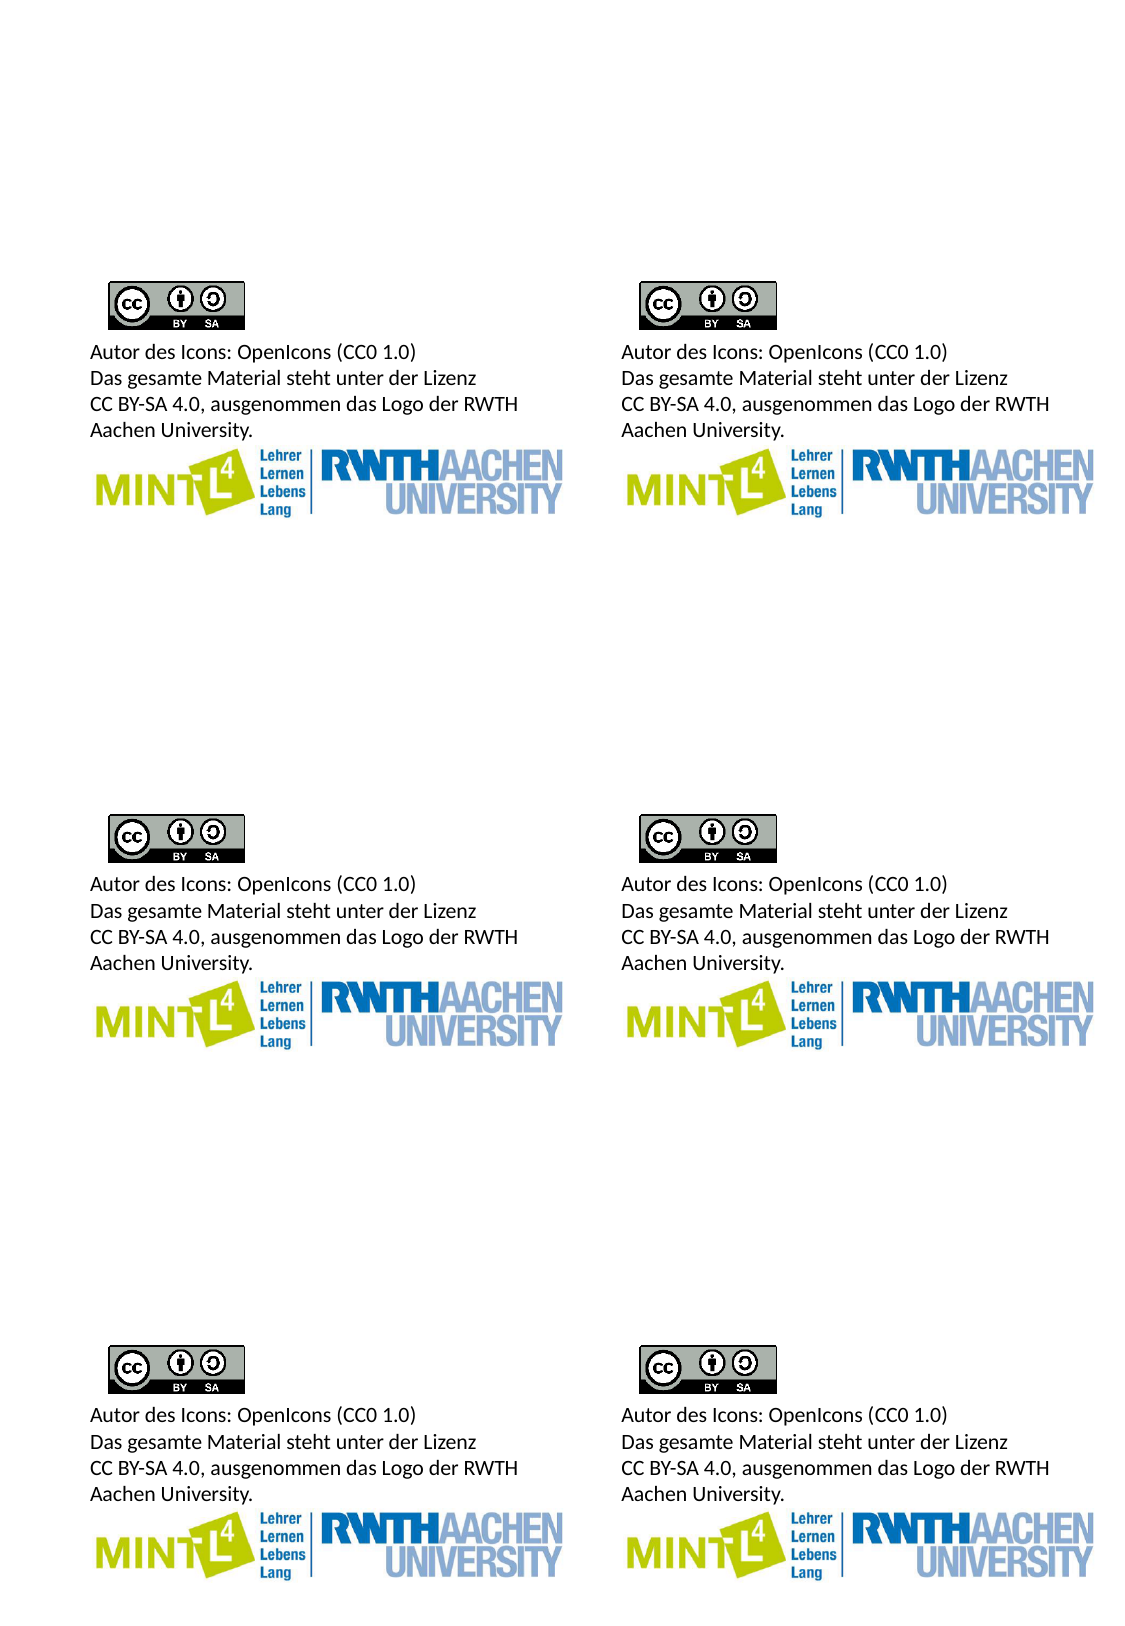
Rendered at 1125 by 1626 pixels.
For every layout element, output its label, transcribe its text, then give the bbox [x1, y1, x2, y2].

picture [92, 977, 564, 1052]
picture [108, 281, 245, 330]
picture [639, 814, 777, 863]
text_box Autor des Icons: OpenIcons (CC0 1.0) Das gesamte Material steht unter der Lizenz CC BY-SA 4.0, ausgenommen das Logo der RWTH Aachen University. [606, 862, 1125, 984]
text_box Autor des Icons: OpenIcons (CC0 1.0) Das gesamte Material steht unter der Lizenz CC BY-SA 4.0, ausgenommen das Logo der RWTH Aachen University. [606, 1393, 1125, 1515]
picture [623, 977, 1095, 1052]
text_box Autor des Icons: OpenIcons (CC0 1.0) Das gesamte Material steht unter der Lizenz CC BY-SA 4.0, ausgenommen das Logo der RWTH Aachen University. [606, 330, 1125, 452]
text_box Autor des Icons: OpenIcons (CC0 1.0) Das gesamte Material steht unter der Lizenz CC BY-SA 4.0, ausgenommen das Logo der RWTH Aachen University. [75, 862, 594, 984]
picture [92, 445, 564, 520]
picture [92, 1508, 564, 1583]
picture [623, 445, 1095, 520]
picture [639, 281, 777, 330]
picture [623, 1508, 1095, 1583]
picture [639, 1345, 777, 1394]
picture [108, 1345, 245, 1394]
text_box Autor des Icons: OpenIcons (CC0 1.0) Das gesamte Material steht unter der Lizenz CC BY-SA 4.0, ausgenommen das Logo der RWTH Aachen University. [75, 1393, 594, 1515]
picture [108, 814, 245, 863]
text_box Autor des Icons: OpenIcons (CC0 1.0) Das gesamte Material steht unter der Lizenz CC BY-SA 4.0, ausgenommen das Logo der RWTH Aachen University. [75, 330, 594, 452]
